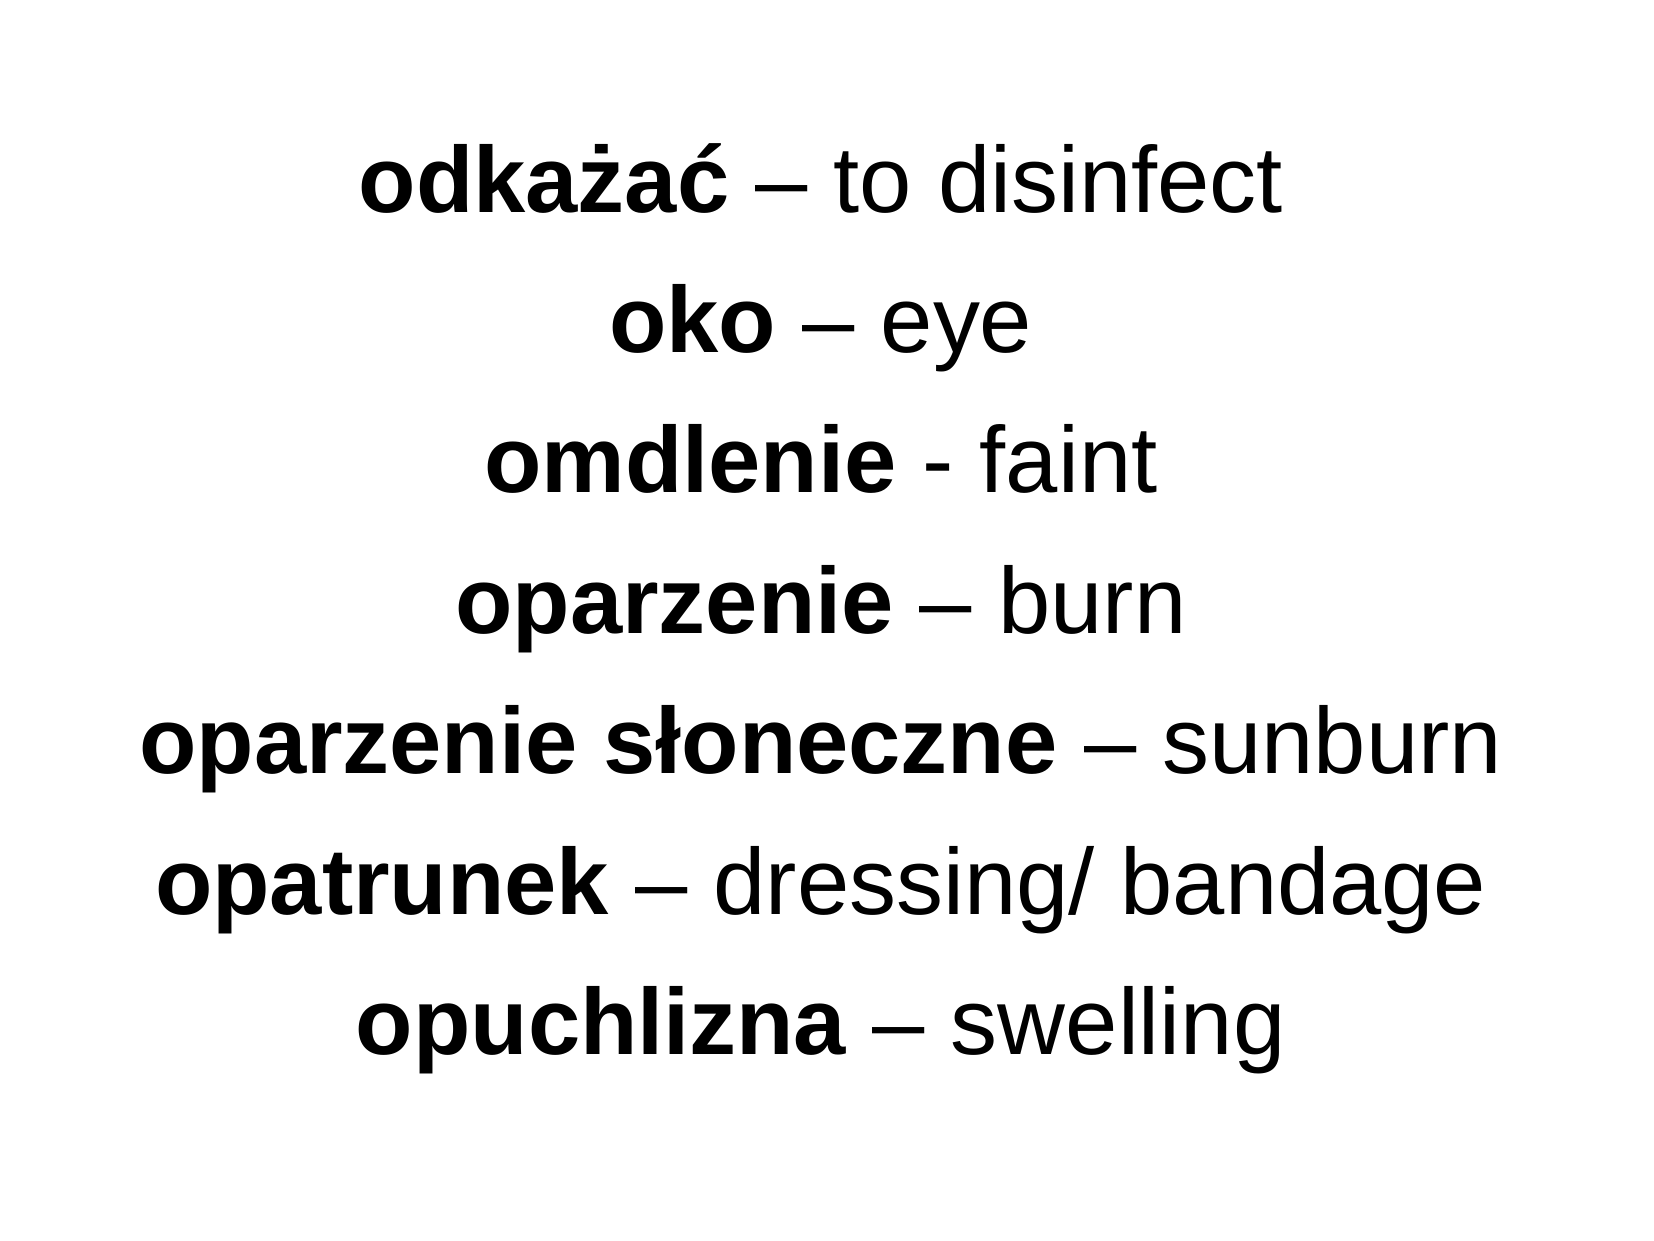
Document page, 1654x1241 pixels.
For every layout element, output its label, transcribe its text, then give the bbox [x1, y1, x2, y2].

list odkażać – to disinfect oko – eye omdlenie - faint oparzenie – burn oparzenie słoneczne – sunburn opatrunek – dressing/ bandage opuchlizna – swelling [76, 118, 1565, 1078]
